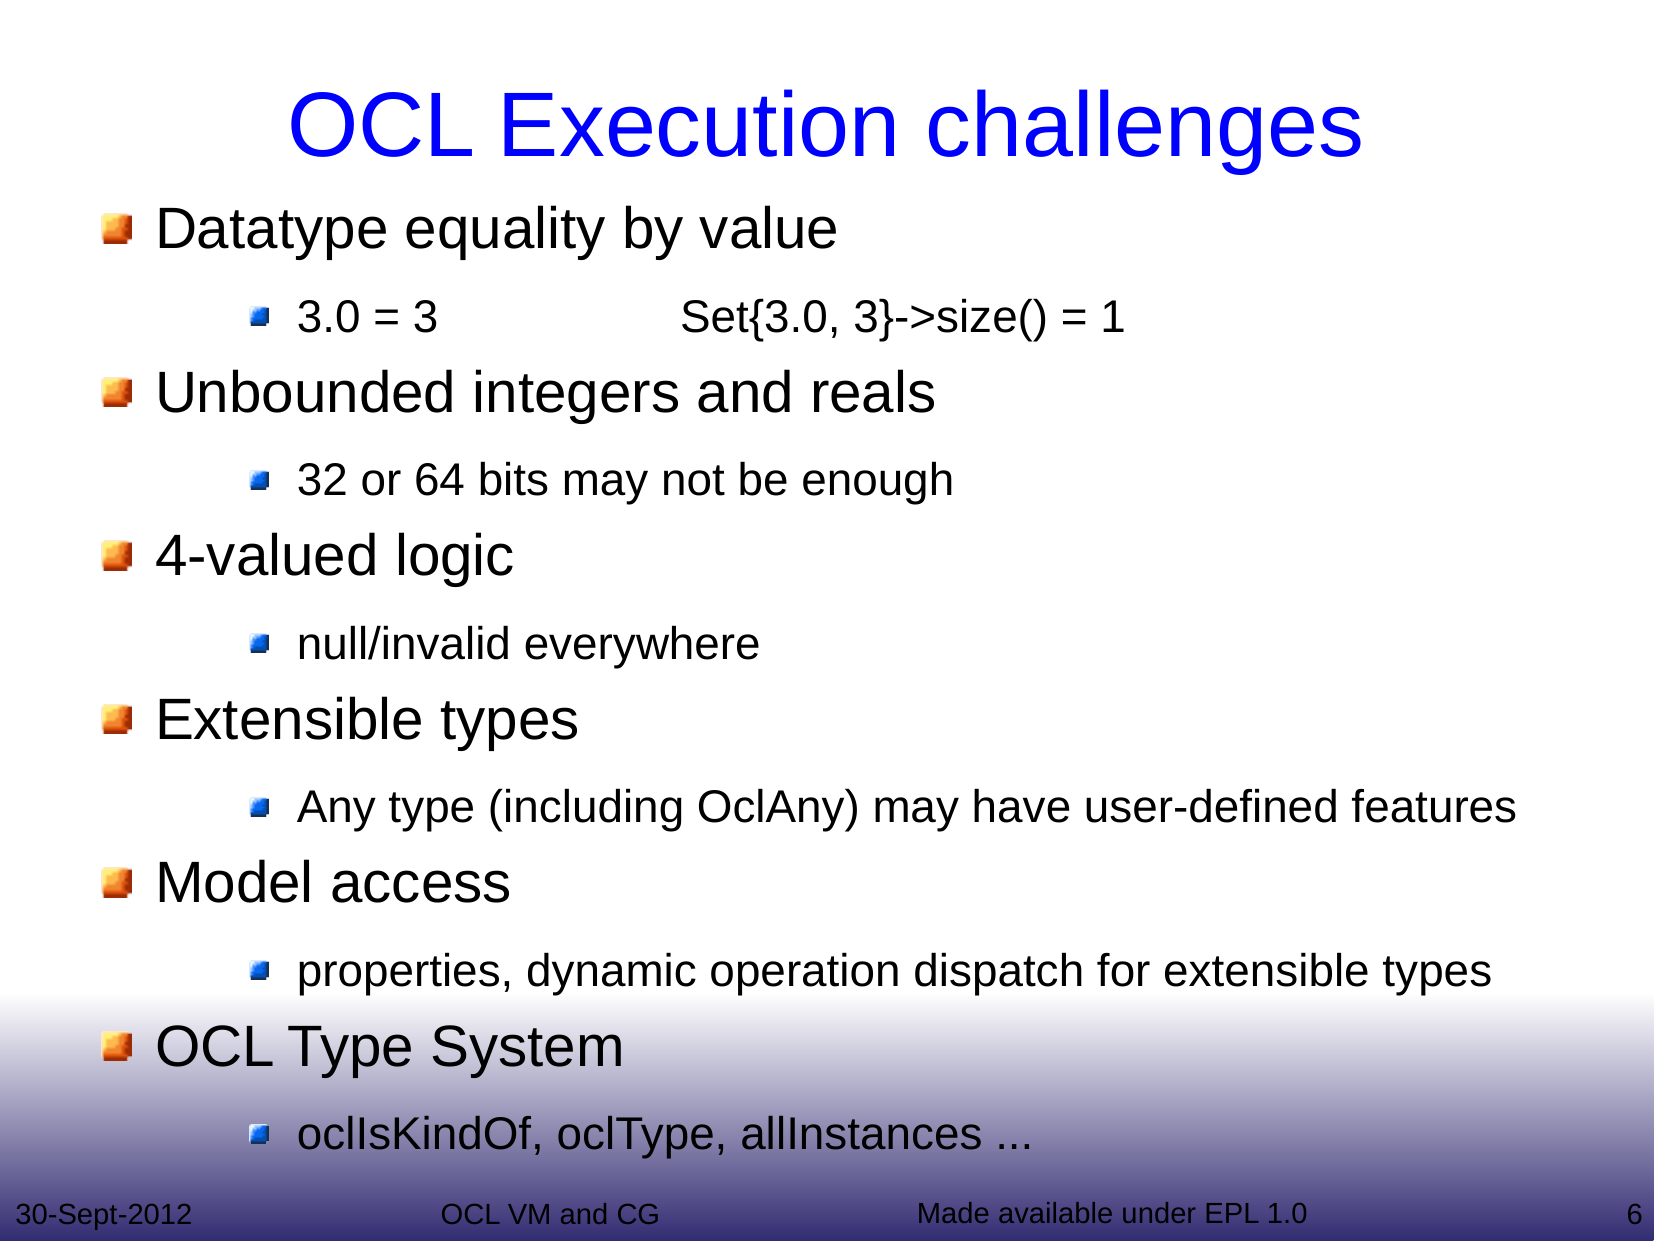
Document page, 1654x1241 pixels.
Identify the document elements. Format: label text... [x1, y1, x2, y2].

list Datatype equality by value 3.0 = 3 Set{3.0, 3}->size() = 1 Unbounded integers and reals 32 or 64 bits may not be enough 4-valued logic null/invalid everywhere Extensible types Any type (including OclAny) may have user-defined features Model access properties, dynamic operation dispatch for extensible types OCL Type System oclIsKindOf, oclType, allInstances ... [84, 196, 1573, 1177]
title OCL Execution challenges [82, 49, 1571, 200]
